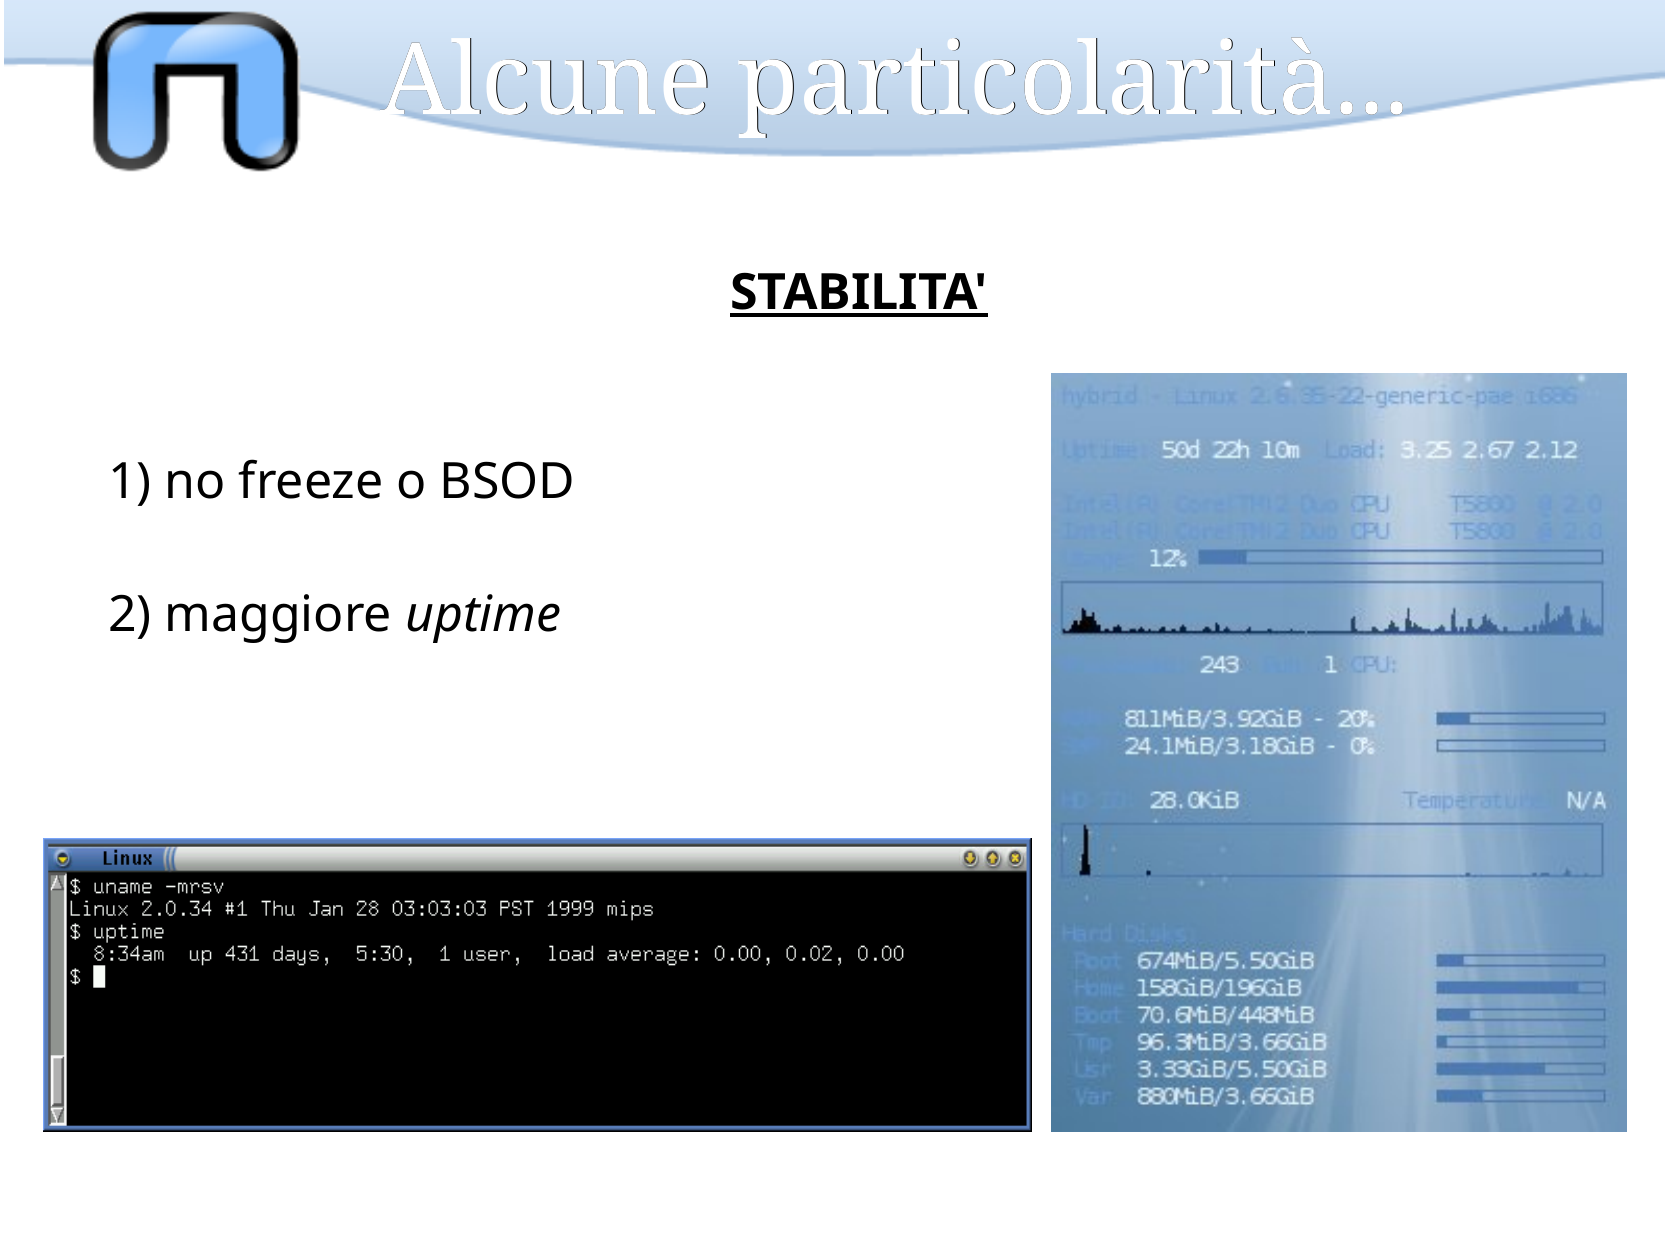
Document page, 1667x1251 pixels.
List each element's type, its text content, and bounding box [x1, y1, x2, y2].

title [179, 73, 1522, 255]
picture [0, 0, 1667, 1251]
list STABILITA' 1) no freeze o BSOD 2) maggiore uptime [108, 255, 1611, 945]
text_box Alcune particolarità... [365, 0, 1474, 143]
